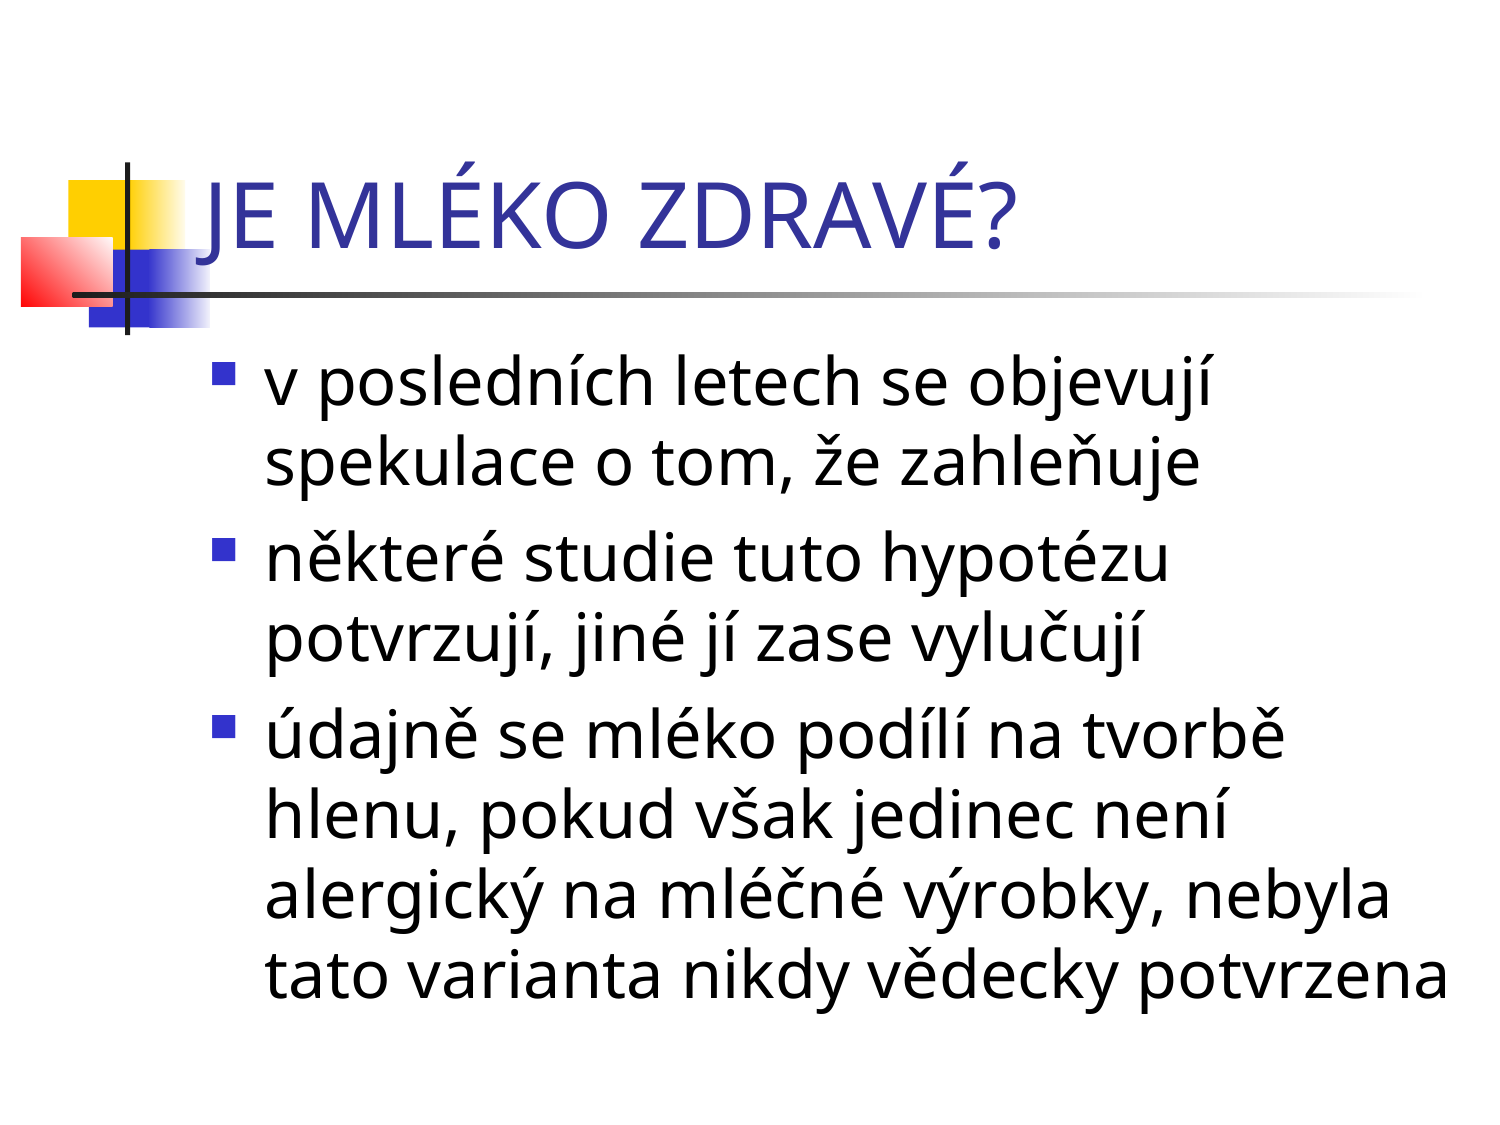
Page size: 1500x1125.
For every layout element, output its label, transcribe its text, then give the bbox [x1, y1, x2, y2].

title JE MLÉKO ZDRAVÉ? [188, 35, 1468, 276]
list v posledních letech se objevují spekulace o tom, že zahleňuje některé studie tuto hypotézu potvrzují, jiné jí zase vylučují údajně se mléko podílí na tvorbě hlenu, pokud však jedinec není alergický na mléčné výrobky, nebyla tato varianta nikdy vědecky potvrzena [193, 331, 1469, 1020]
